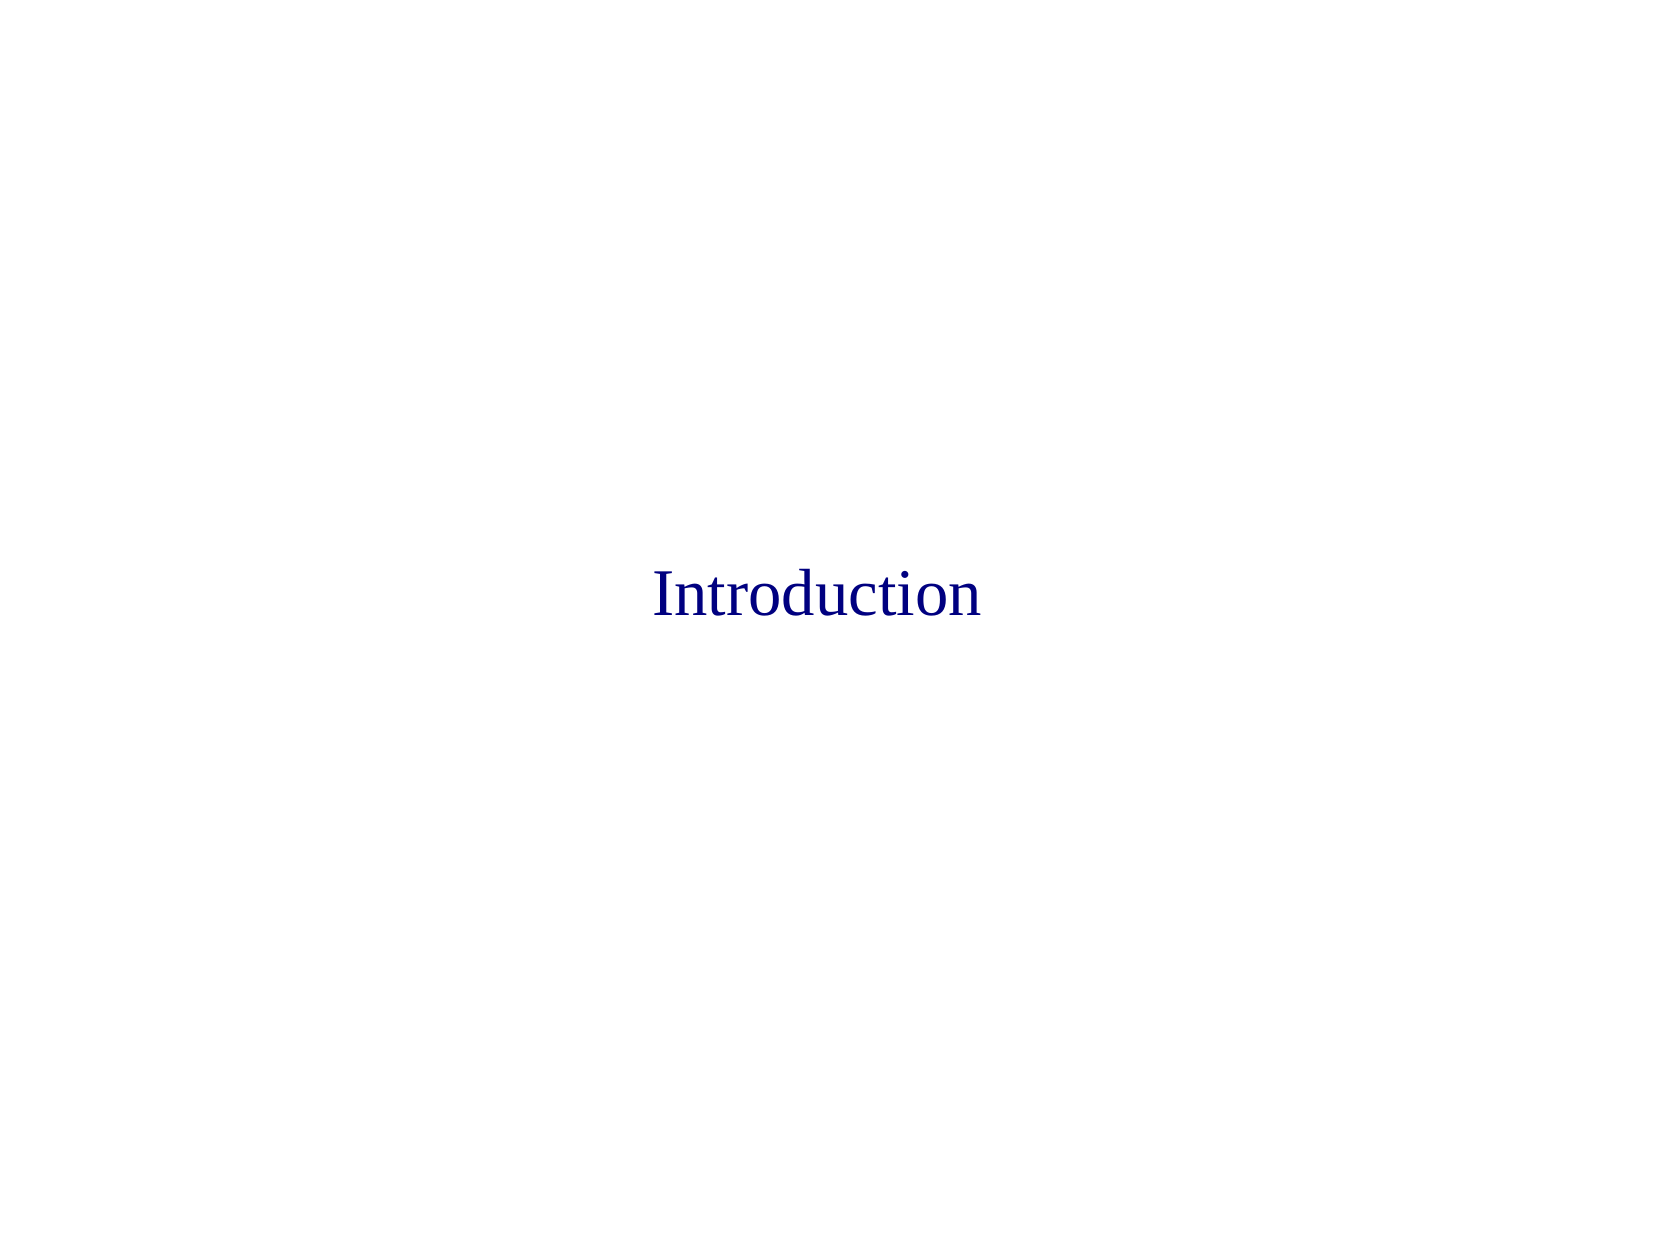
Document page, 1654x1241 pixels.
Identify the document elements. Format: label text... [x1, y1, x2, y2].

text_box Introduction [637, 548, 1013, 638]
